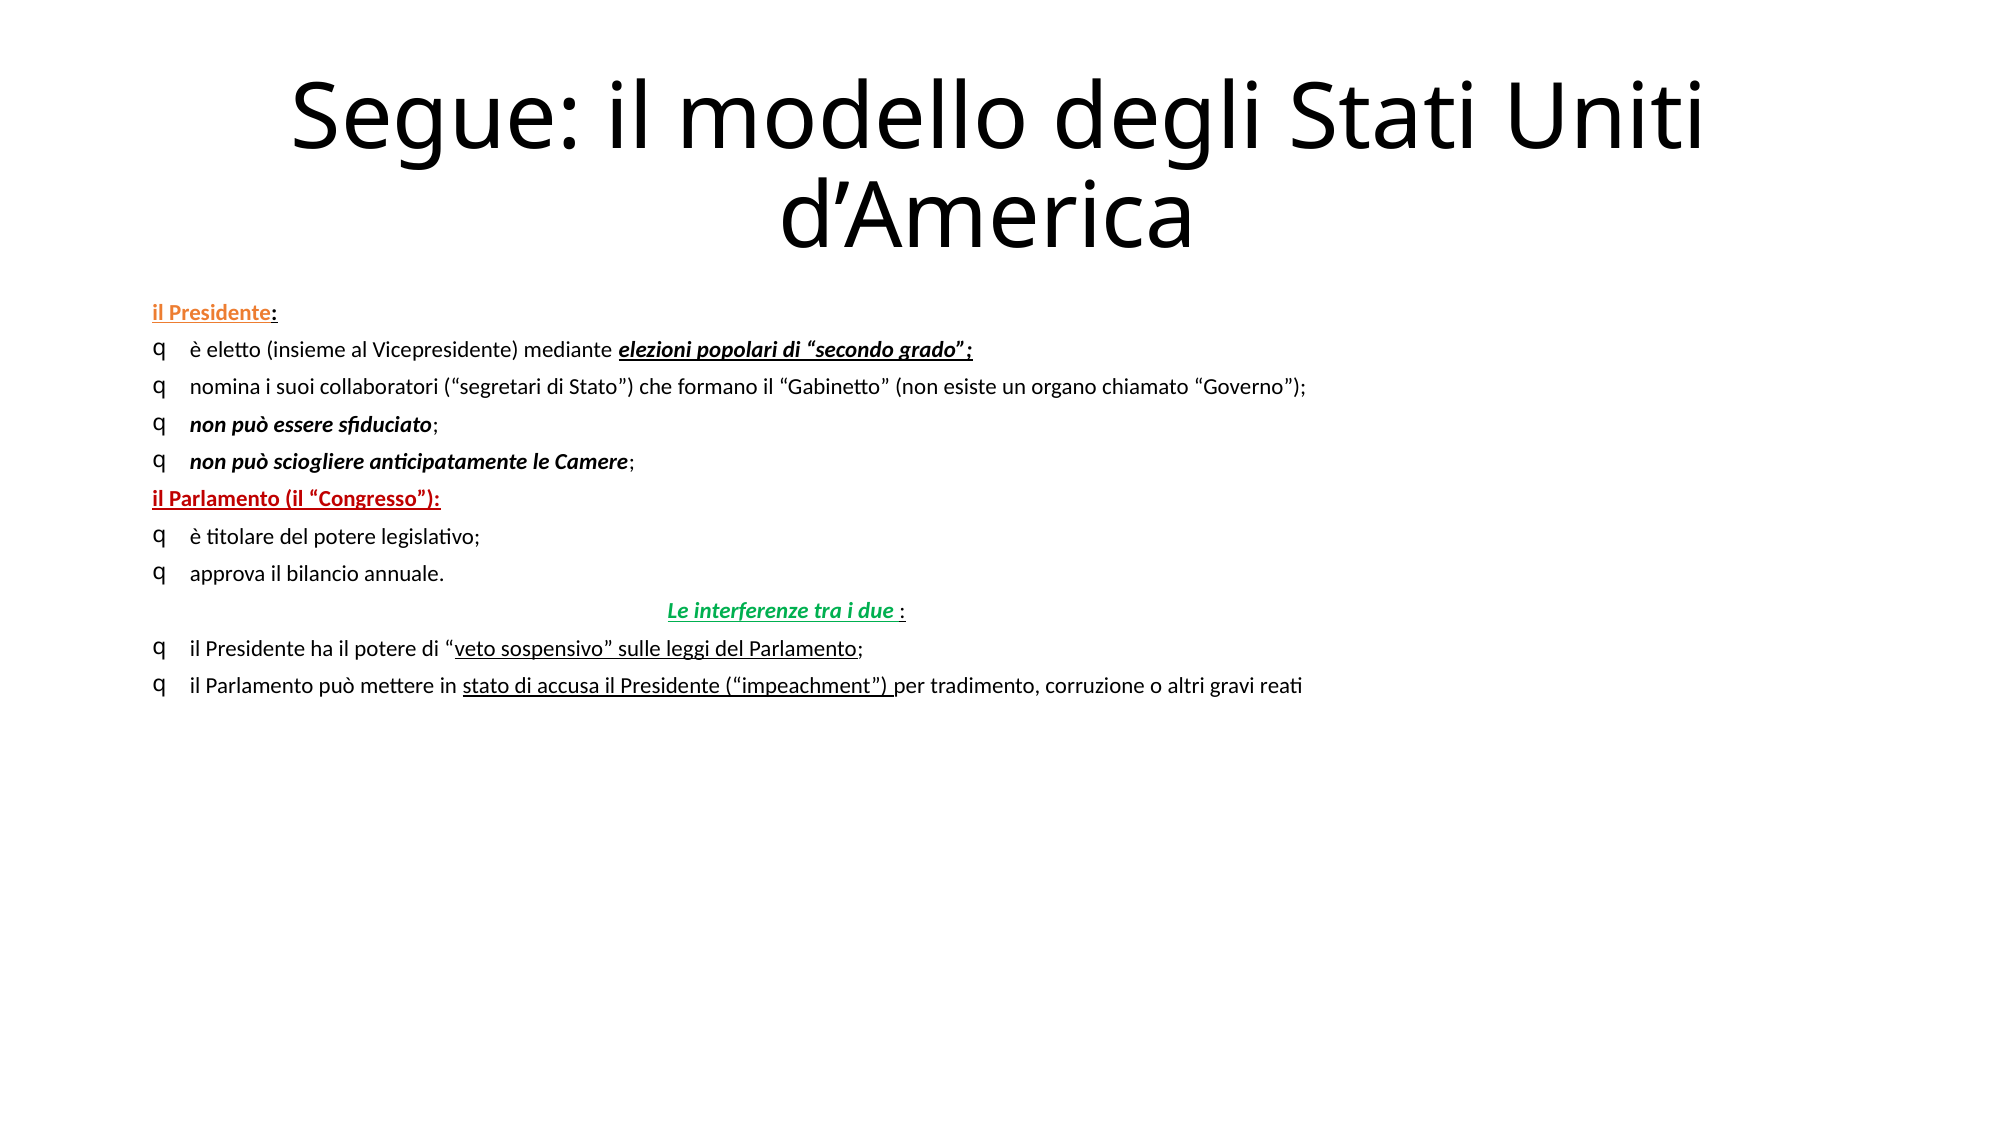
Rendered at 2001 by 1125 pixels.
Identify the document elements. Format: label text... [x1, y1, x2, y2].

title Segue: il modello degli Stati Uniti d’America [137, 59, 1863, 278]
list il Presidente: è eletto (insieme al Vicepresidente) mediante elezioni popolari di “secondo grado”; nomina i suoi collaboratori (“segretari di Stato”) che formano il “Gabinetto” (non esiste un organo chiamato “Governo”); non può essere sfiduciato; non può sciogliere anticipatamente le Camere; il Parlamento (il “Congresso”): è titolare del potere legislativo; approva il bilancio annuale. Le interferenze tra i due : il Presidente ha il potere di “veto sospensivo” sulle leggi del Parlamento; il Parlamento può mettere in stato di accusa il Presidente (“impeachment”) per tradimento, corruzione o altri gravi reati [137, 299, 1863, 1014]
